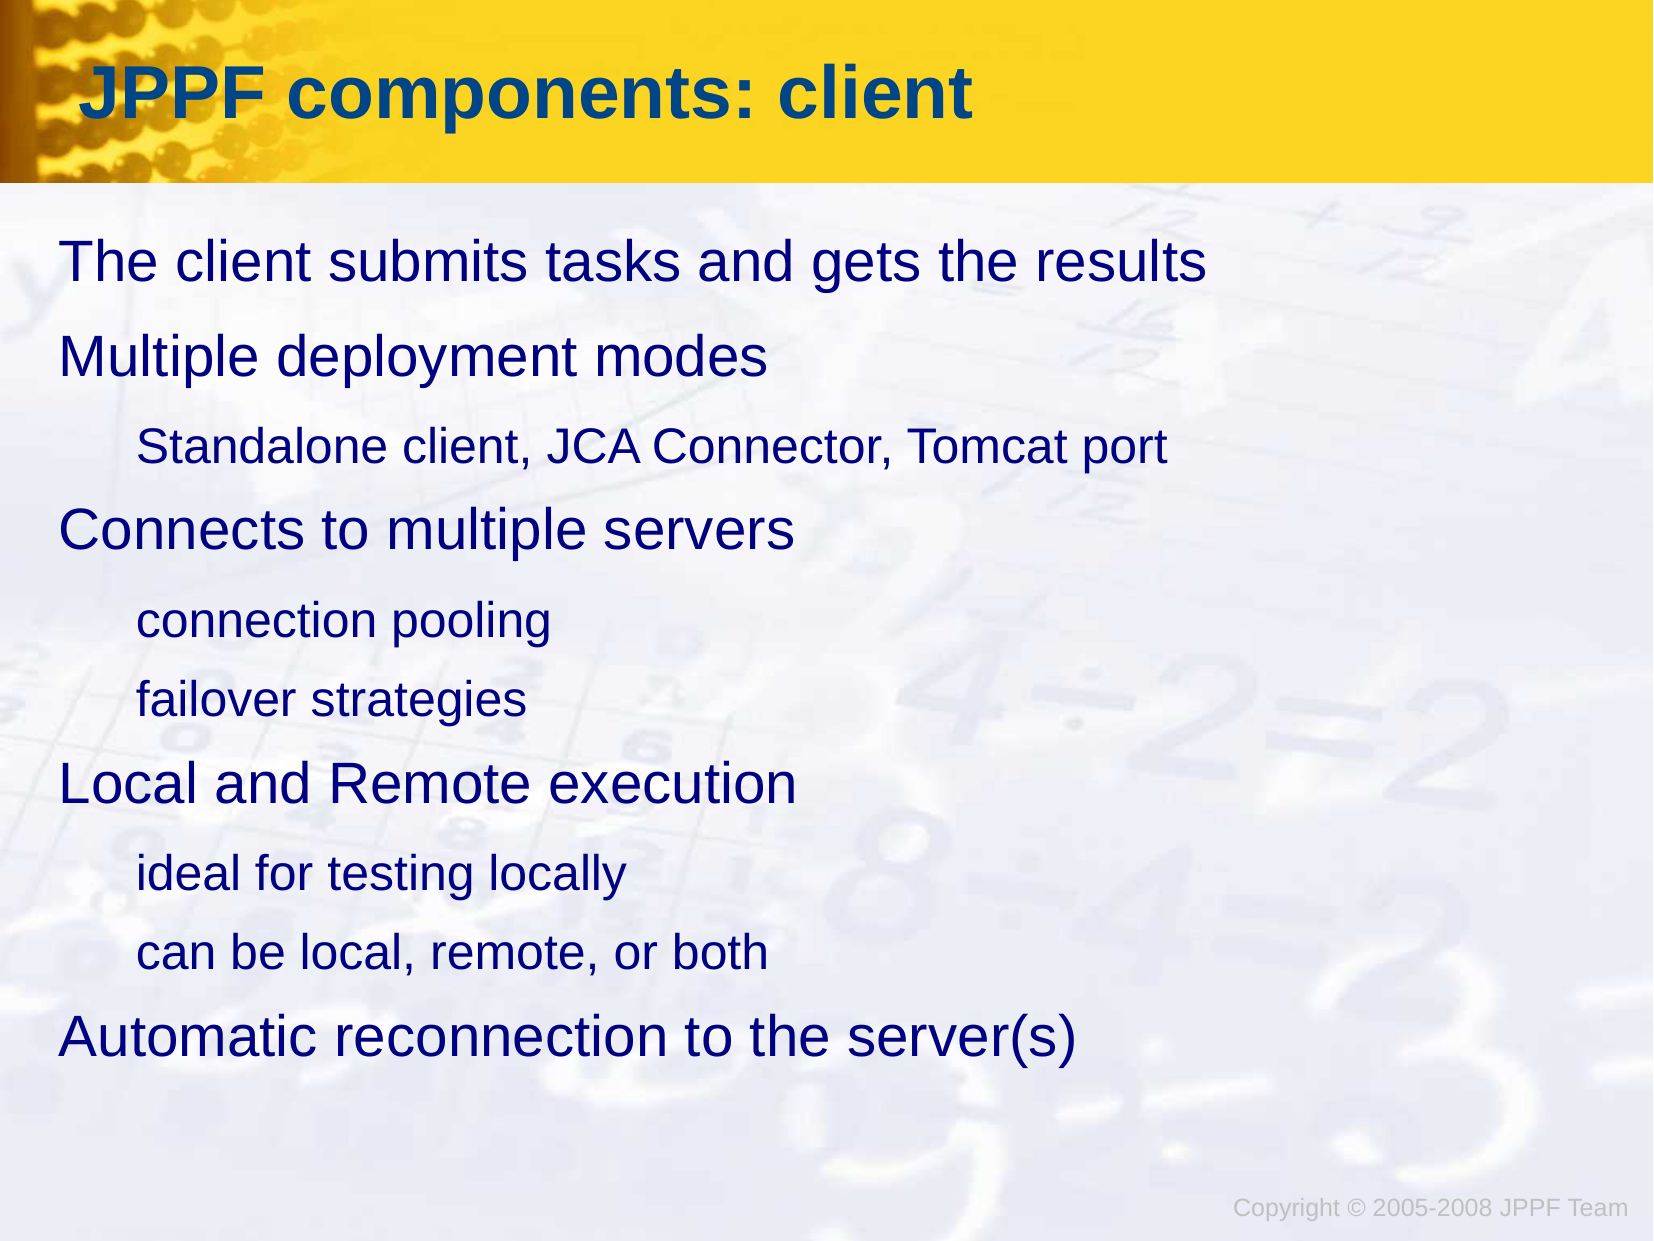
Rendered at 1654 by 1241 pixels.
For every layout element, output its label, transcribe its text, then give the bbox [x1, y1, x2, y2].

picture [0, 0, 1654, 1241]
title JPPF components: client [78, 17, 1567, 168]
list The client submits tasks and gets the results Multiple deployment modes Standalone client, JCA Connector, Tomcat port Connects to multiple servers connection pooling failover strategies Local and Remote execution ideal for testing locally can be local, remote, or both Automatic reconnection to the server(s) [41, 228, 1529, 1163]
